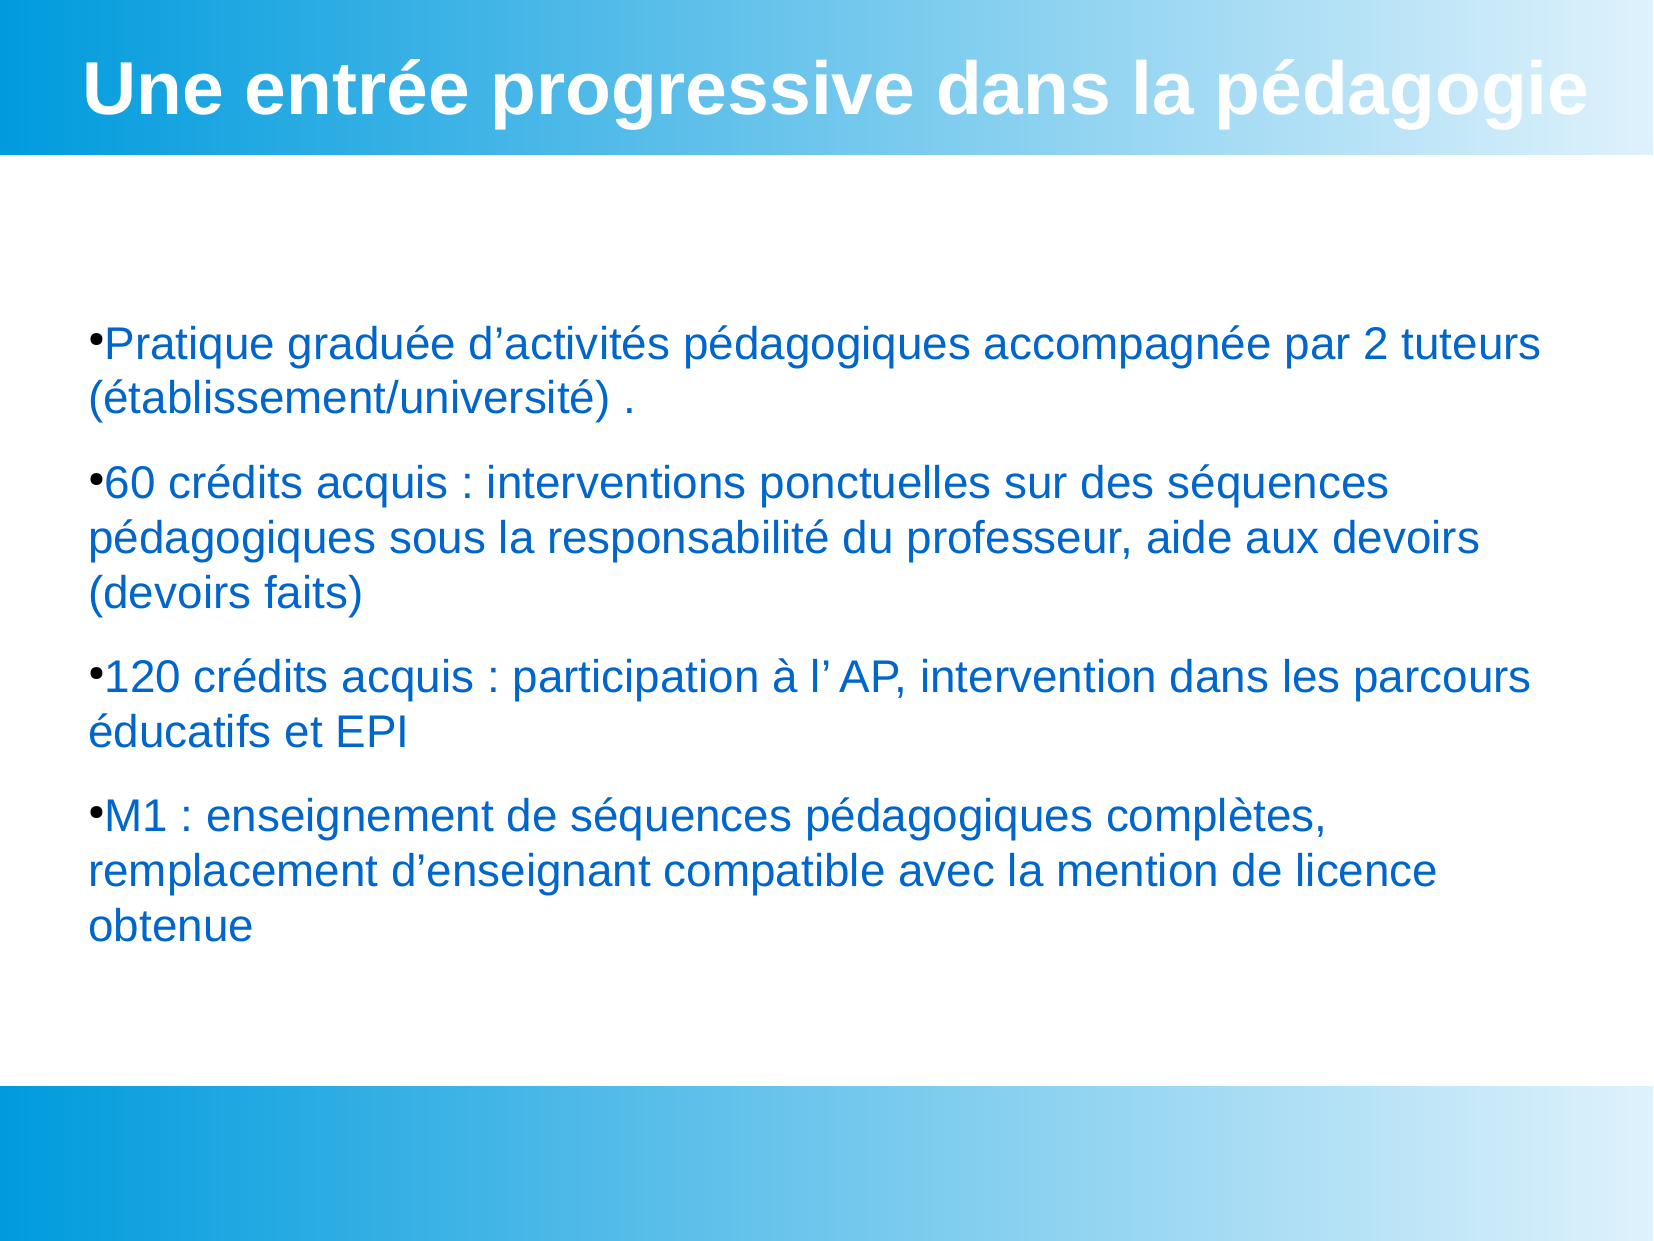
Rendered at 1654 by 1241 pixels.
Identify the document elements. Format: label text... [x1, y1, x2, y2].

list Pratique graduée d’activités pédagogiques accompagnée par 2 tuteurs (établissement/université) . 60 crédits acquis : interventions ponctuelles sur des séquences pédagogiques sous la responsabilité du professeur, aide aux devoirs (devoirs faits) 120 crédits acquis : participation à l’ AP, intervention dans les parcours éducatifs et EPI M1 : enseignement de séquences pédagogiques complètes, remplacement d’enseignant compatible avec la mention de licence obtenue [88, 233, 1577, 954]
title Une entrée progressive dans la pédagogie [34, 16, 1639, 155]
